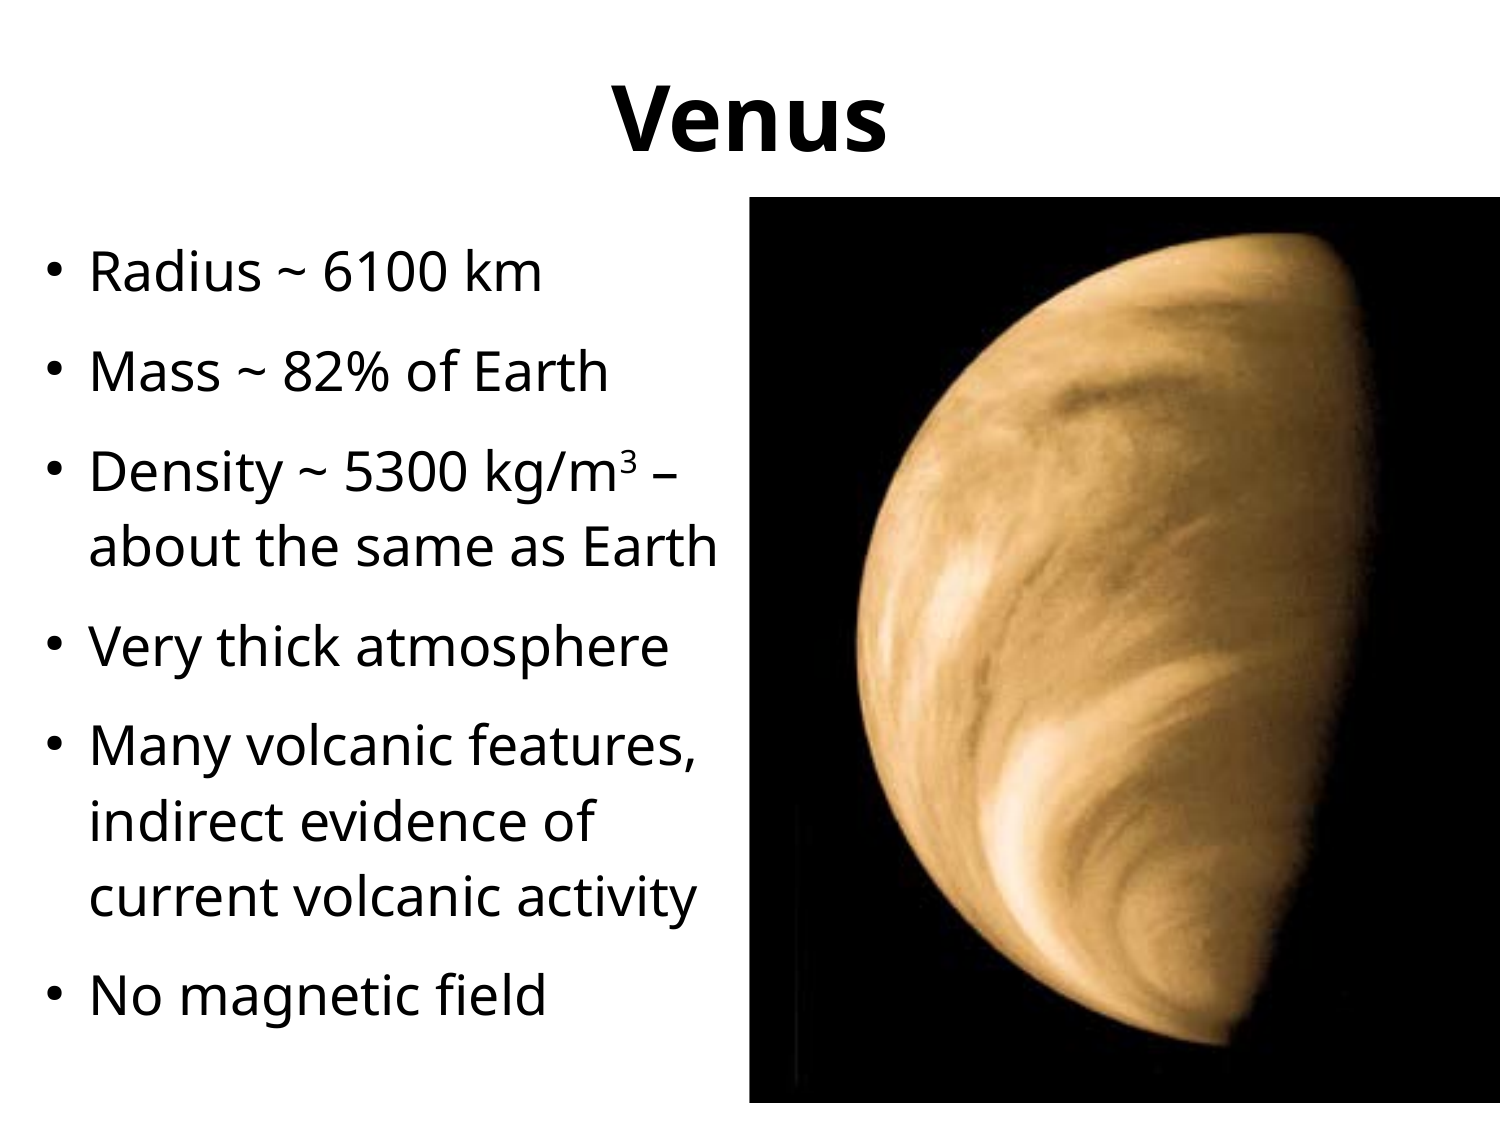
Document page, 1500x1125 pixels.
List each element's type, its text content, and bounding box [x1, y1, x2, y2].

picture [749, 197, 1500, 1103]
title Venus [30, 22, 1471, 210]
list Radius ~ 6100 km Mass ~ 82% of Earth Density ~ 5300 kg/m3 – about the same as Earth Very thick atmosphere Many volcanic features, indirect evidence of current volcanic activity No magnetic field [30, 232, 722, 1103]
